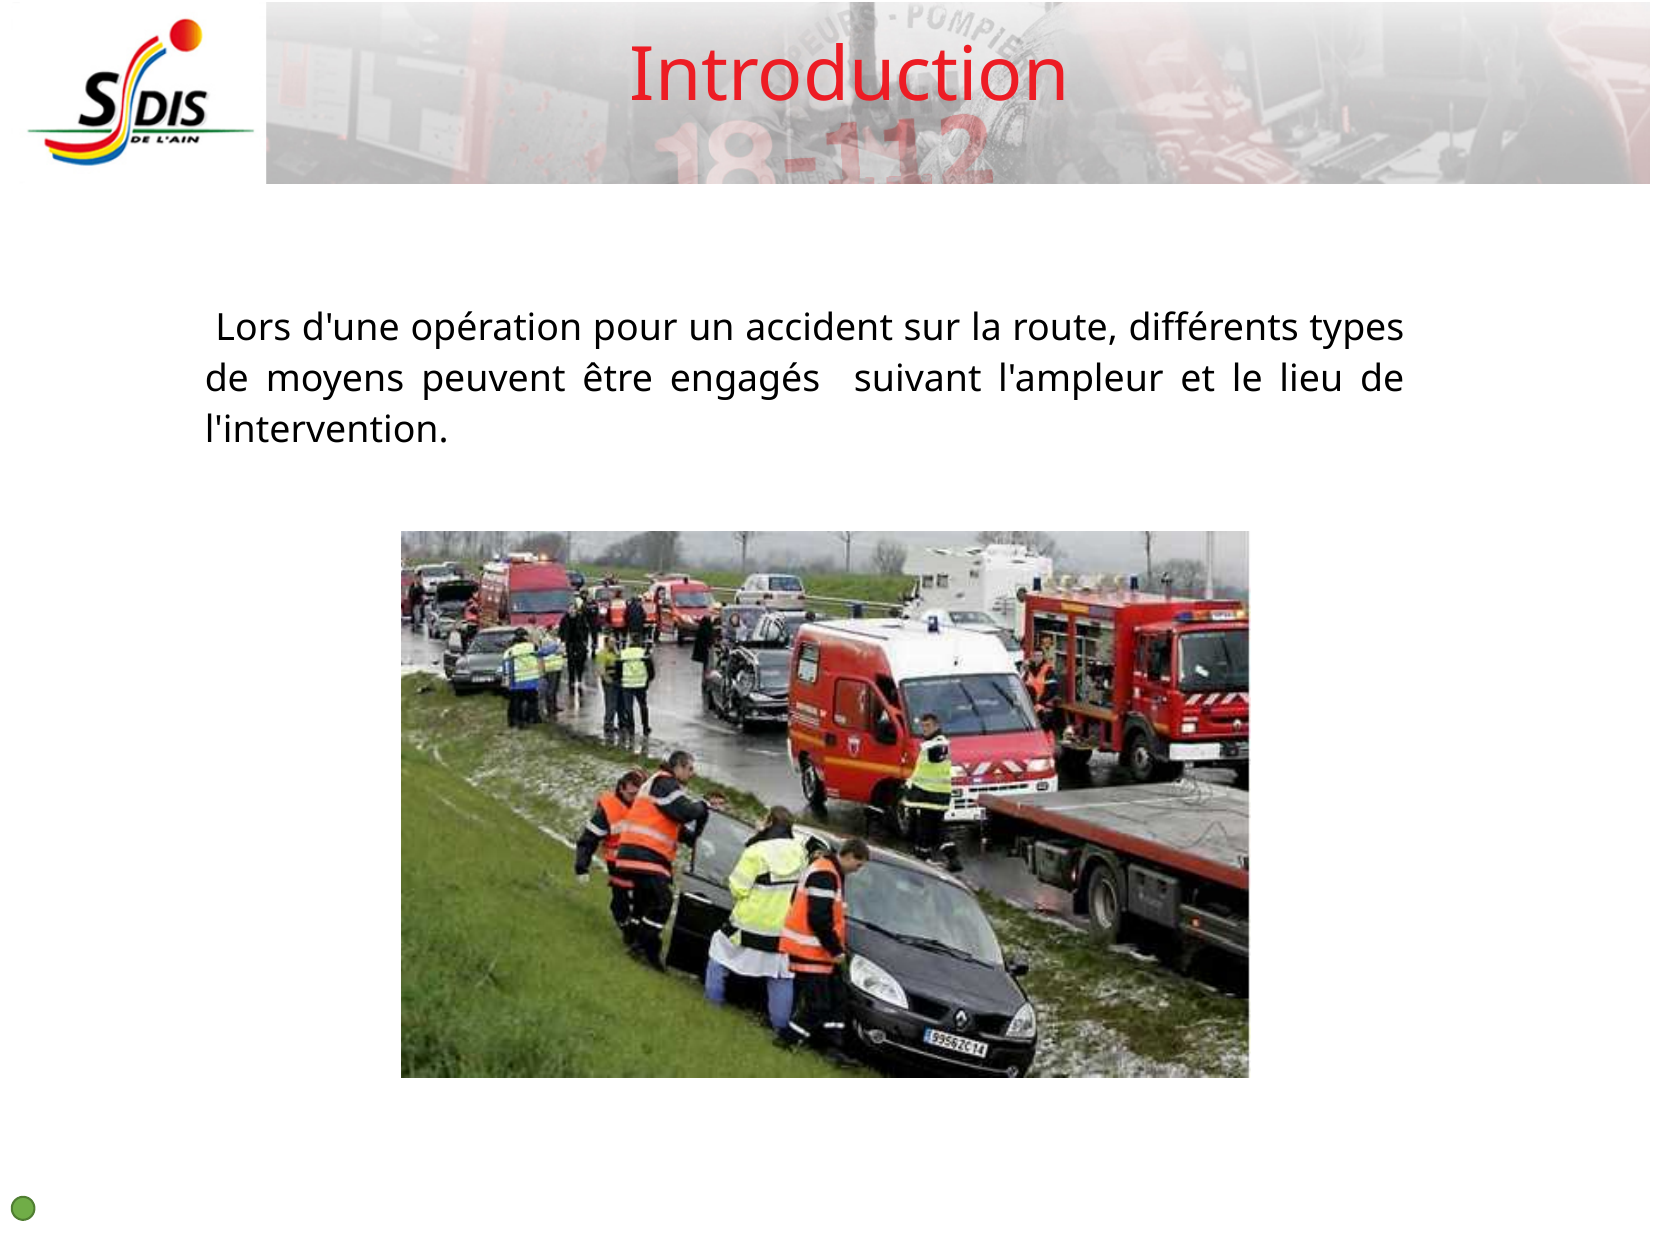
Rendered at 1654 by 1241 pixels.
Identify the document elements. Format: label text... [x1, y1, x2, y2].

picture [11, 2, 1650, 184]
list Lors d'une opération pour un accident sur la route, différents types de moyens peuvent être engagés suivant l'ampleur et le lieu de l'intervention. [189, 292, 1465, 444]
text_box [68, 183, 1610, 1140]
text_box [11, 1196, 35, 1220]
title Introduction [68, 25, 1632, 117]
picture [401, 531, 1251, 1078]
